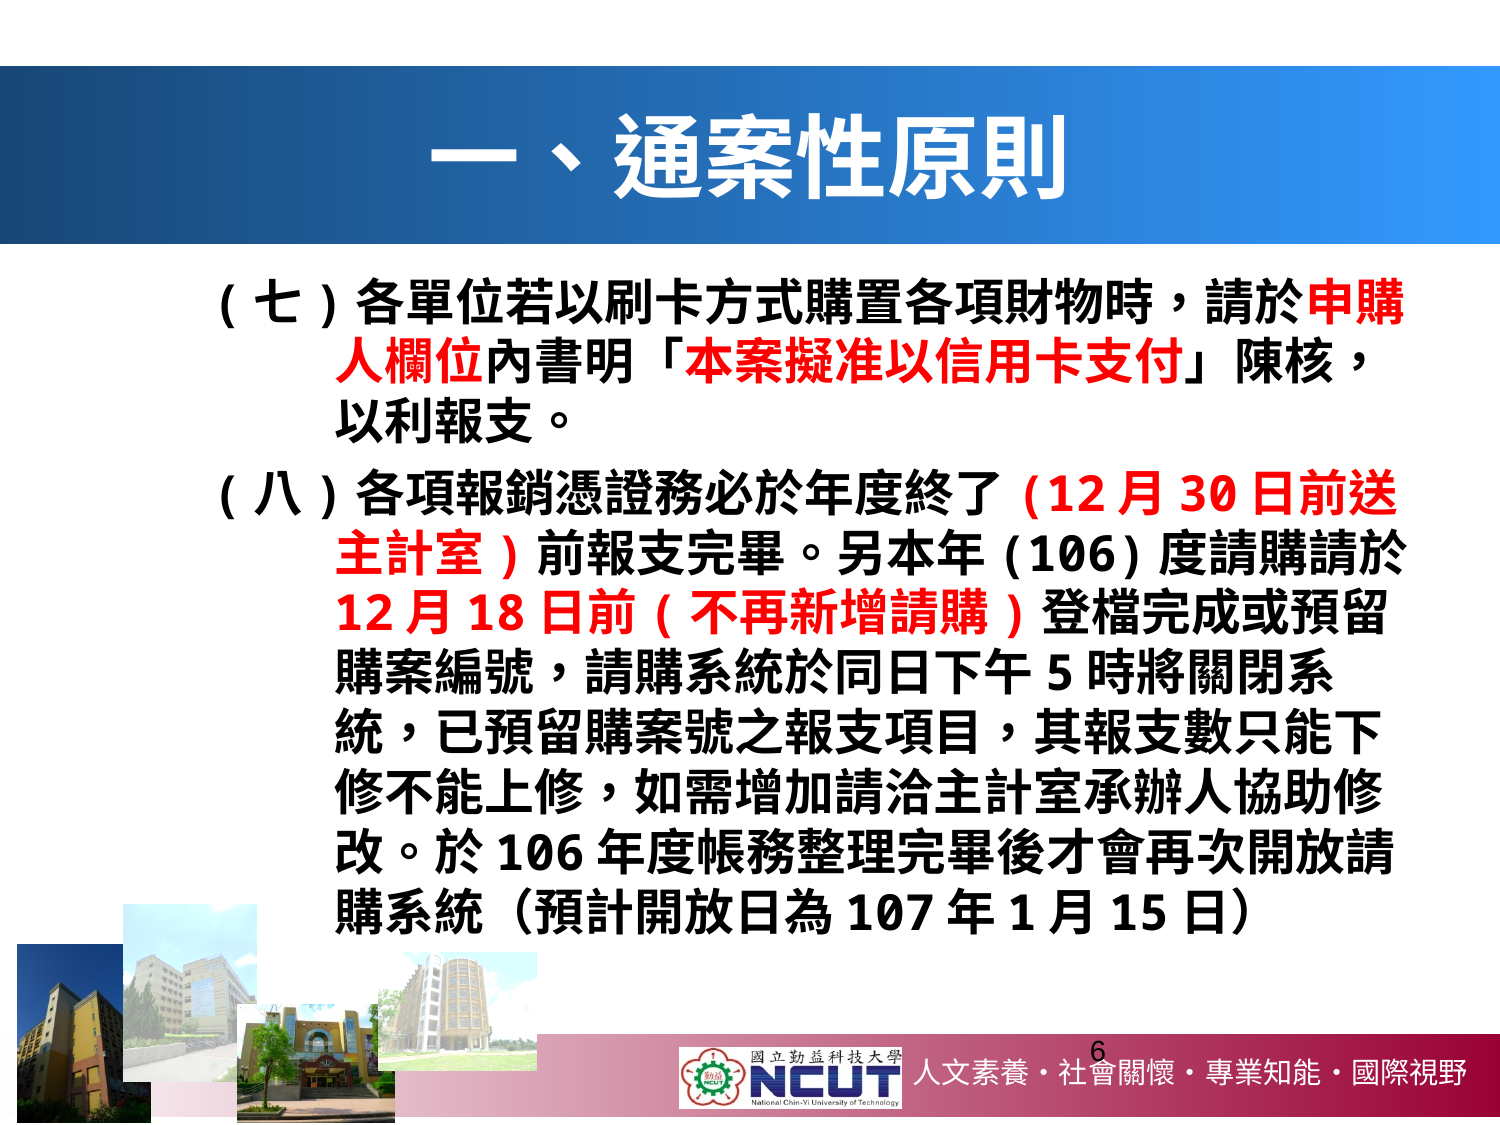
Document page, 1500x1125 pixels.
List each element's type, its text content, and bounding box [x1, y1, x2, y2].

list (七)各單位若以刷卡方式購置各項財物時，請於申購人欄位內書明「本案擬准以信用卡支付」陳核，以利報支。 (八)各項報銷憑證務必於年度終了(12月30日前送主計室)前報支完畢。另本年(106)度請購請於12月18日前(不再新增請購)登檔完成或預留購案編號，請購系統於同日下午5時將關閉系統，已預留購案號之報支項目，其報支數只能下修不能上修，如需增加請洽主計室承辦人協助修改。於106年度帳務整理完畢後才會再次開放請購系統（預計開放日為107年1月15日） [75, 262, 1426, 1005]
text_box [1074, 1024, 1426, 1103]
title 一、通案性原則 [0, 66, 1500, 244]
